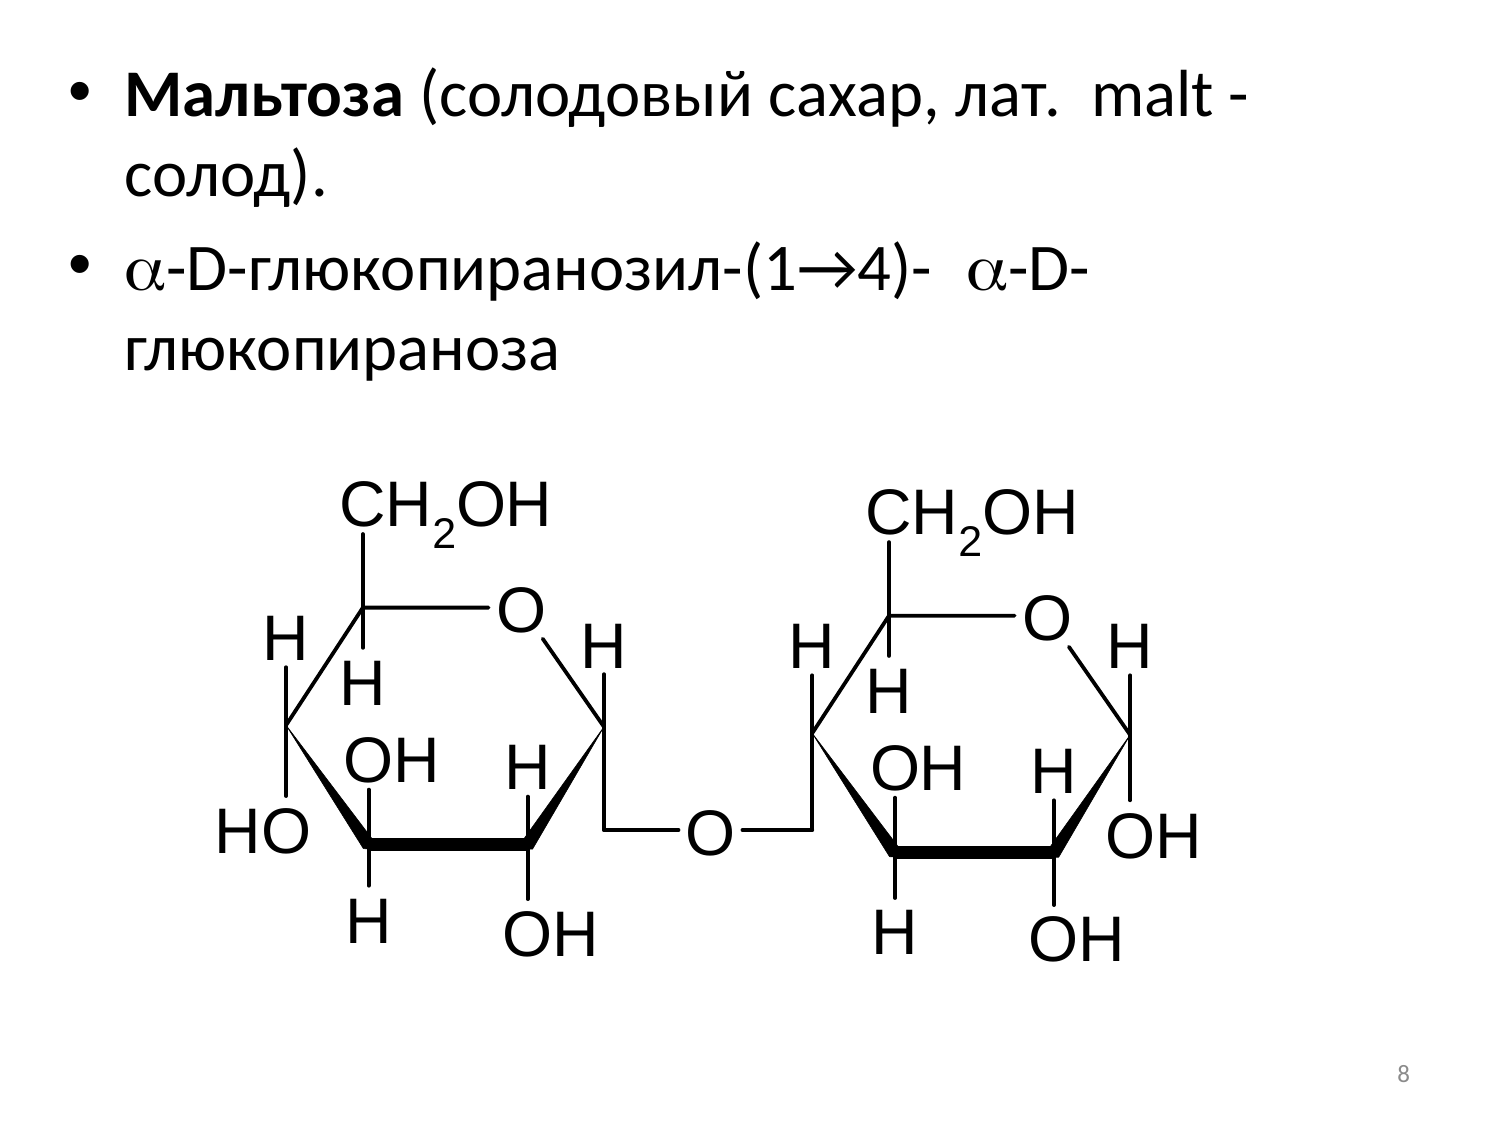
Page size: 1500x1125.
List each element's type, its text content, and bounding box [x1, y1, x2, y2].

slide_number <номер> [1074, 1042, 1425, 1103]
chart [206, 468, 1214, 988]
list Мальтоза (солодовый сахар, лат. malt - солод). a-D-глюкопиранозил-(1→4)- a-D-глюкопираноза [53, 42, 1459, 613]
